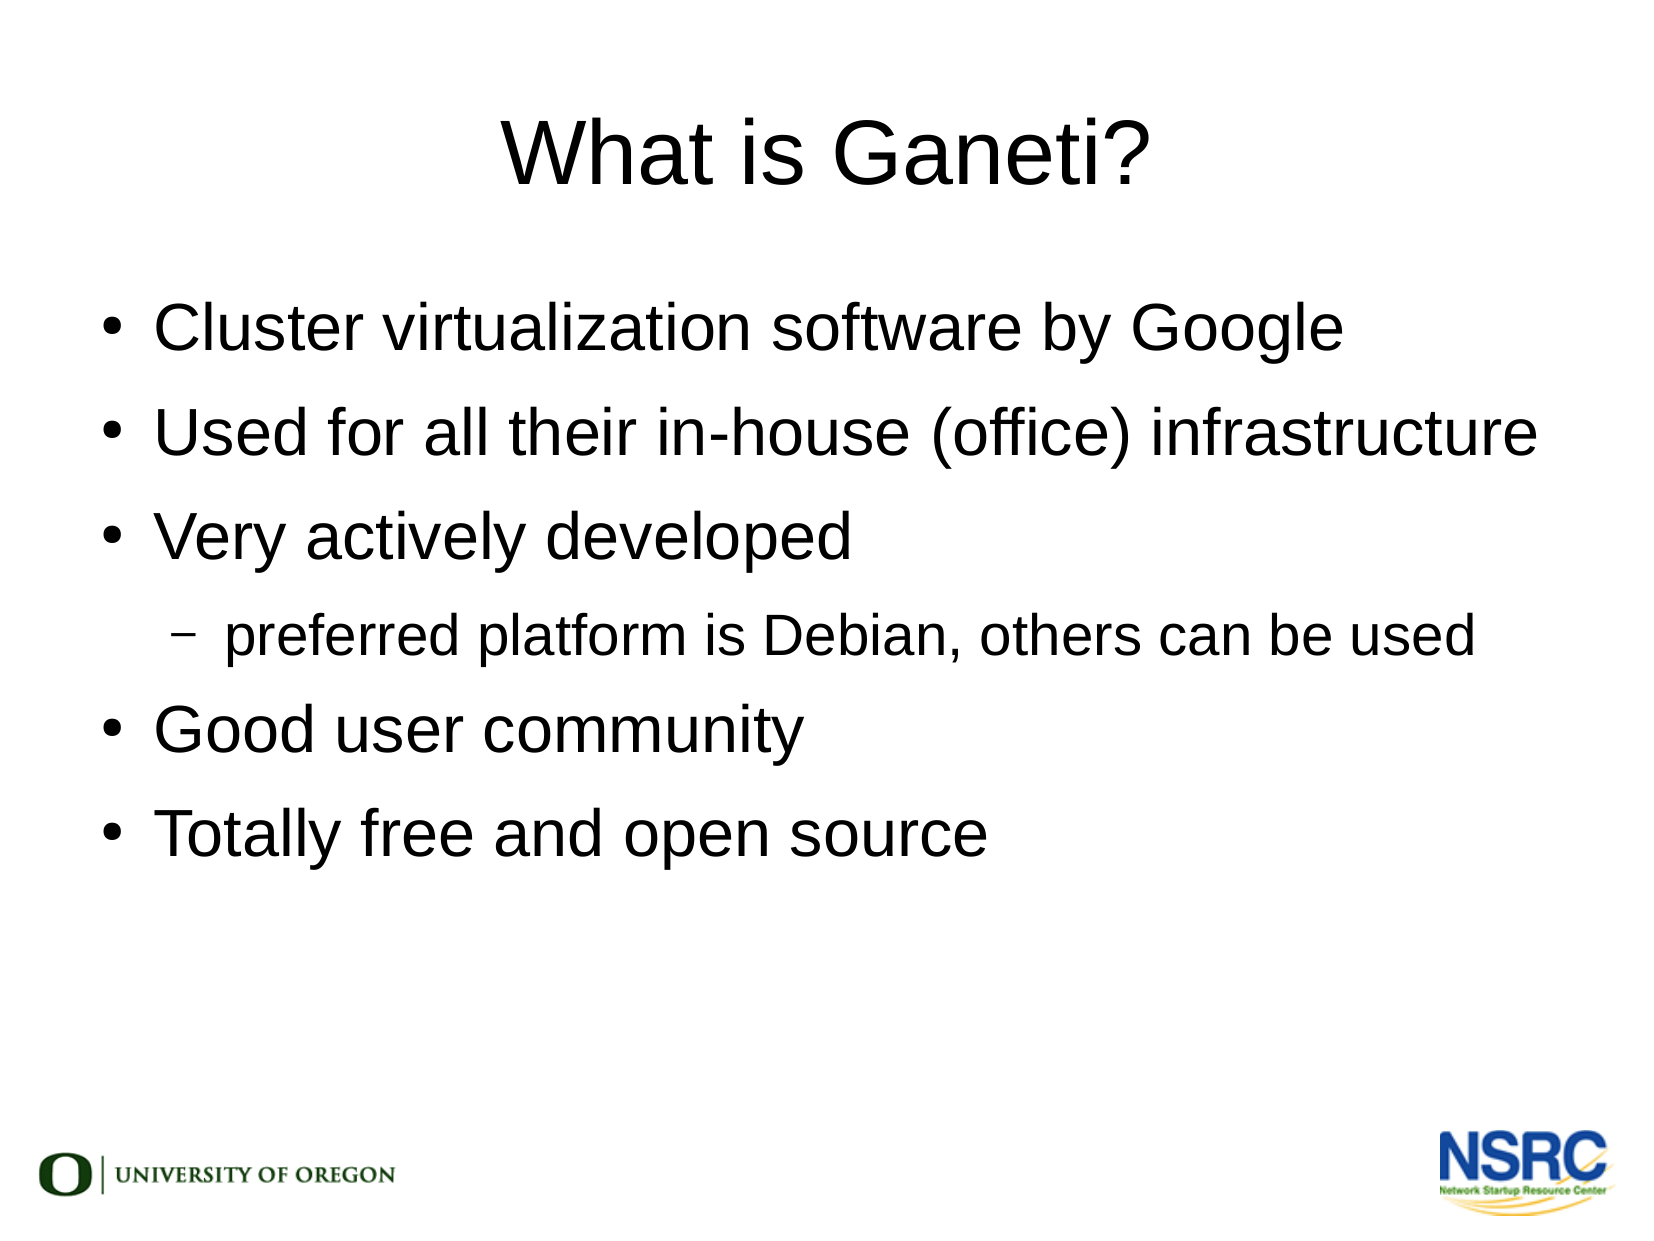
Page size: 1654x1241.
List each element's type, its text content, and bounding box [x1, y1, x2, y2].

picture [37, 1151, 397, 1198]
list Cluster virtualization software by Google Used for all their in-house (office) infrastructure Very actively developed preferred platform is Debian, others can be used Good user community Totally free and open source [82, 290, 1571, 1081]
title What is Ganeti? [82, 49, 1571, 257]
picture [1440, 1130, 1616, 1216]
